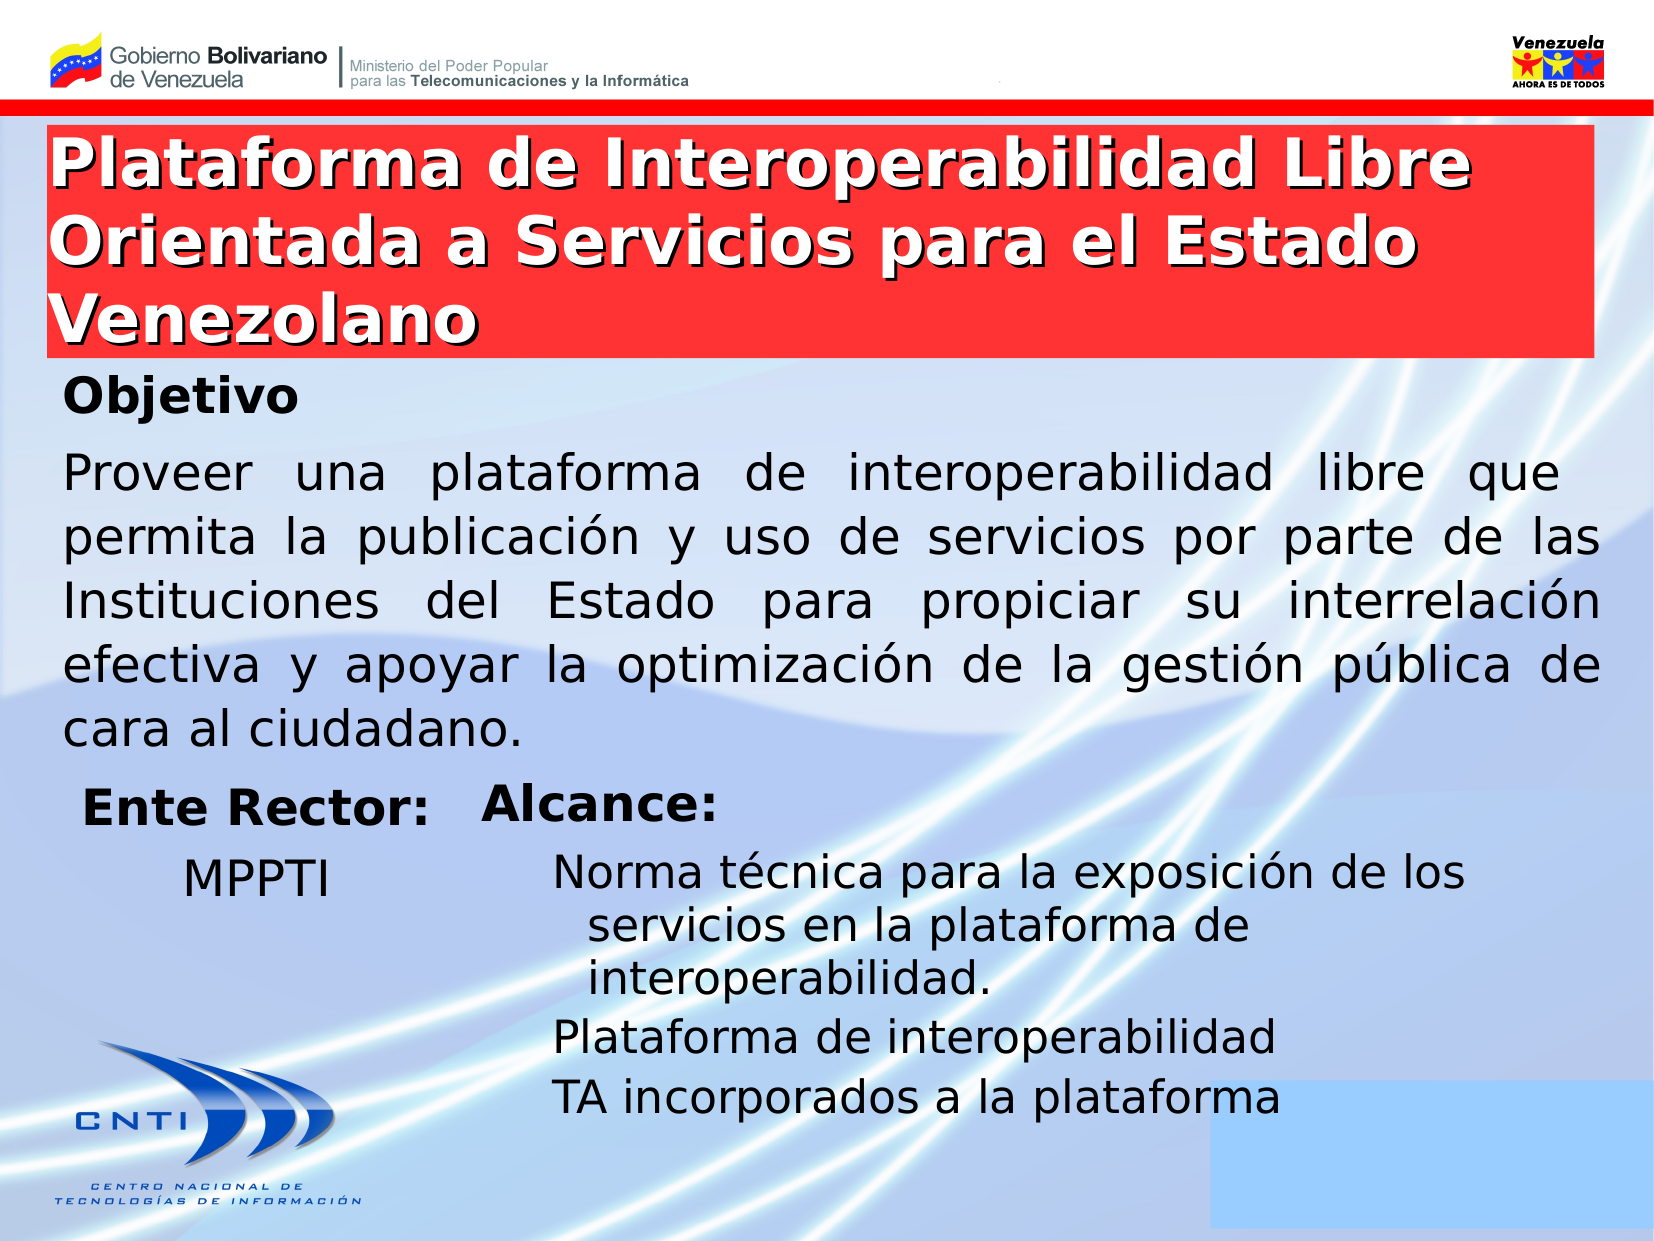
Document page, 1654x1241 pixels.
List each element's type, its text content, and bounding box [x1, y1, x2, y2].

subtitle [82, 766, 1571, 1137]
text_box Ente Rector: MPPTI [35, 771, 466, 1063]
text_box Alcance: Norma técnica para la exposición de los servicios en la plataforma de interoperabilidad. Plataforma de interoperabilidad TA incorporados a la plataforma [466, 767, 1559, 1132]
subtitle [82, 332, 1571, 360]
text_box [1210, 1080, 1654, 1229]
title Plataforma de Interoperabilidad Libre Orientada a Servicios para el Estado Venezolano [47, 124, 1595, 359]
text_box Objetivo Proveer una plataforma de interoperabilidad libre que permita la publicación y uso de servicios por parte de las Instituciones del Estado para propiciar su interrelación efectiva y apoyar la optimización de la gestión pública de cara al ciudadano. [47, 360, 1619, 766]
picture [0, 0, 1654, 1241]
